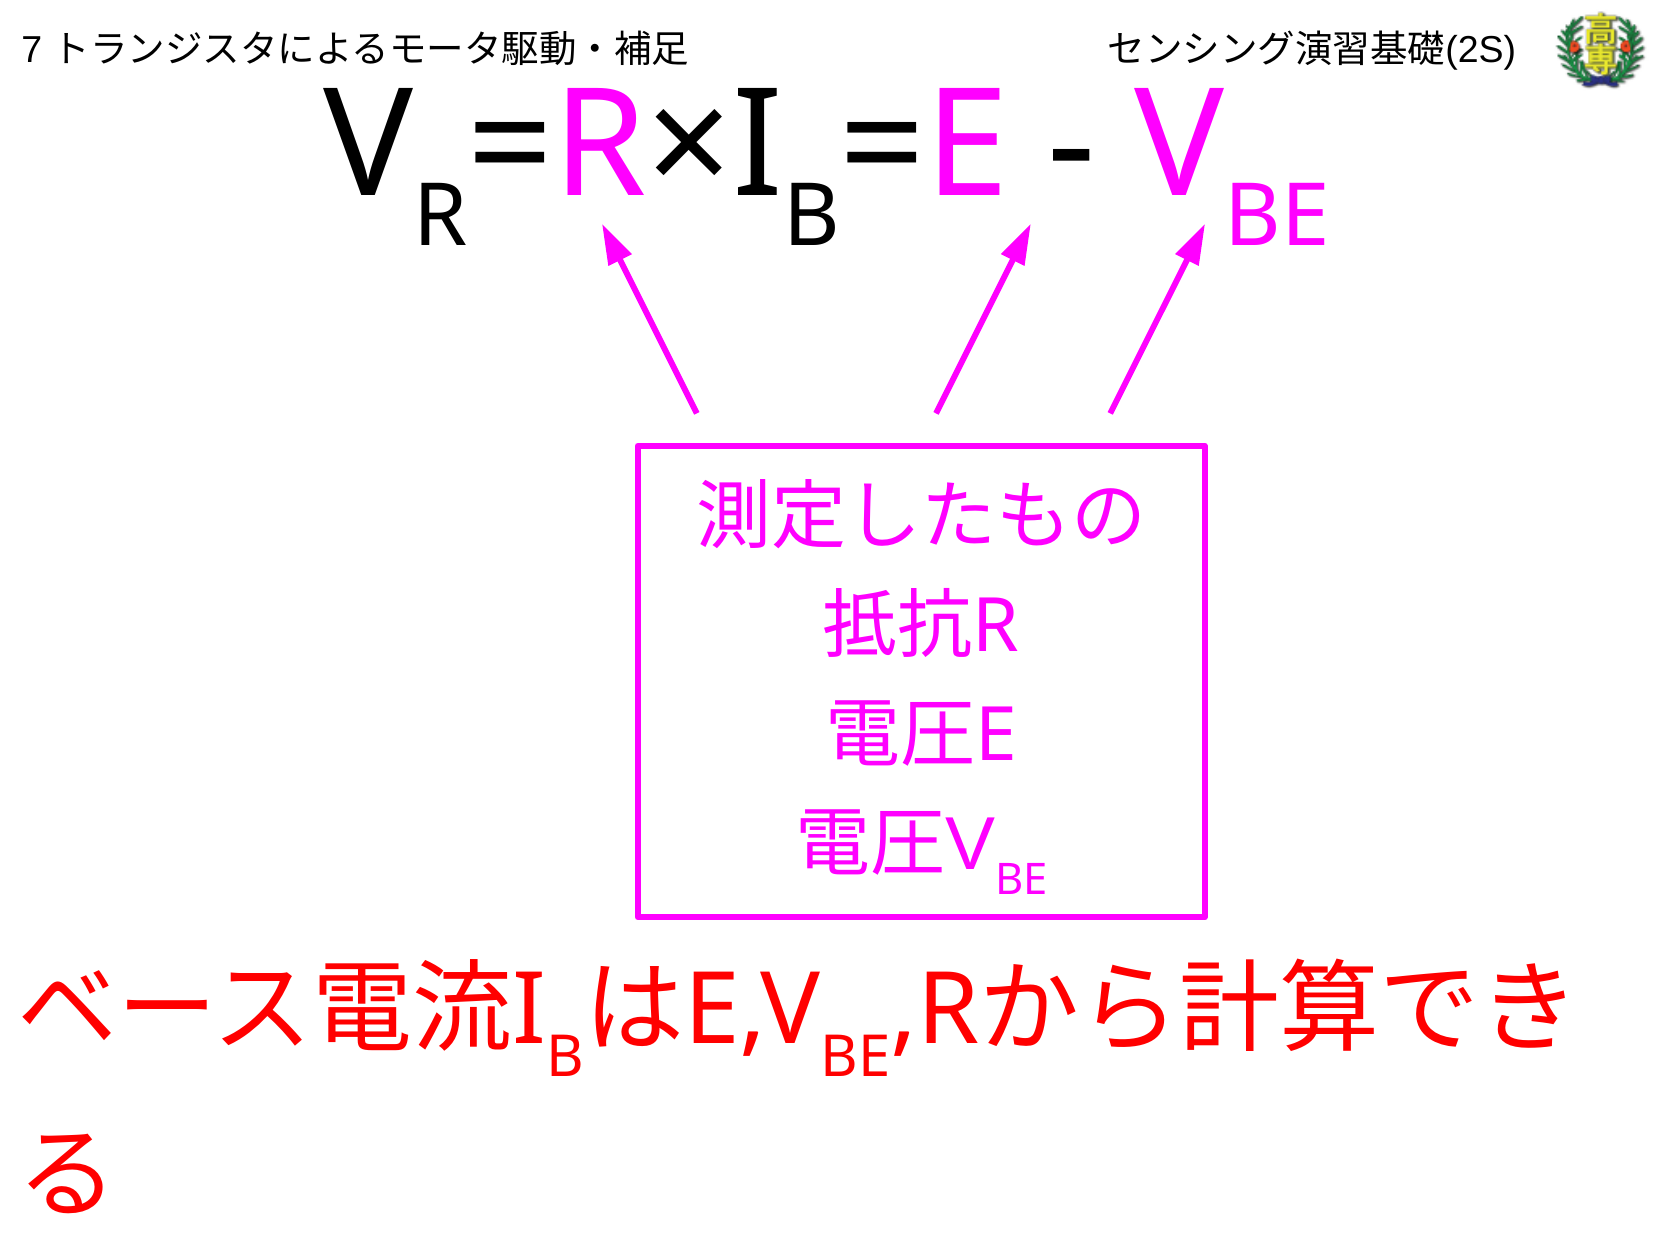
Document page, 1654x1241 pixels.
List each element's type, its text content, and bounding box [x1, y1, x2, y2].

text_box ベース電流IBはE,VBE,Rから計算できる [17, 927, 1648, 1072]
text_box 測定したもの 抵抗R 電圧E 電圧VBE [637, 445, 1205, 863]
text_box 7 トランジスタによるモータ駆動・補足 [6, 11, 923, 75]
picture [1553, 2, 1650, 99]
title VR=R×IB=E - VBE [82, 45, 1571, 261]
text_box センシング演習基礎(2S) [1077, 11, 1531, 75]
